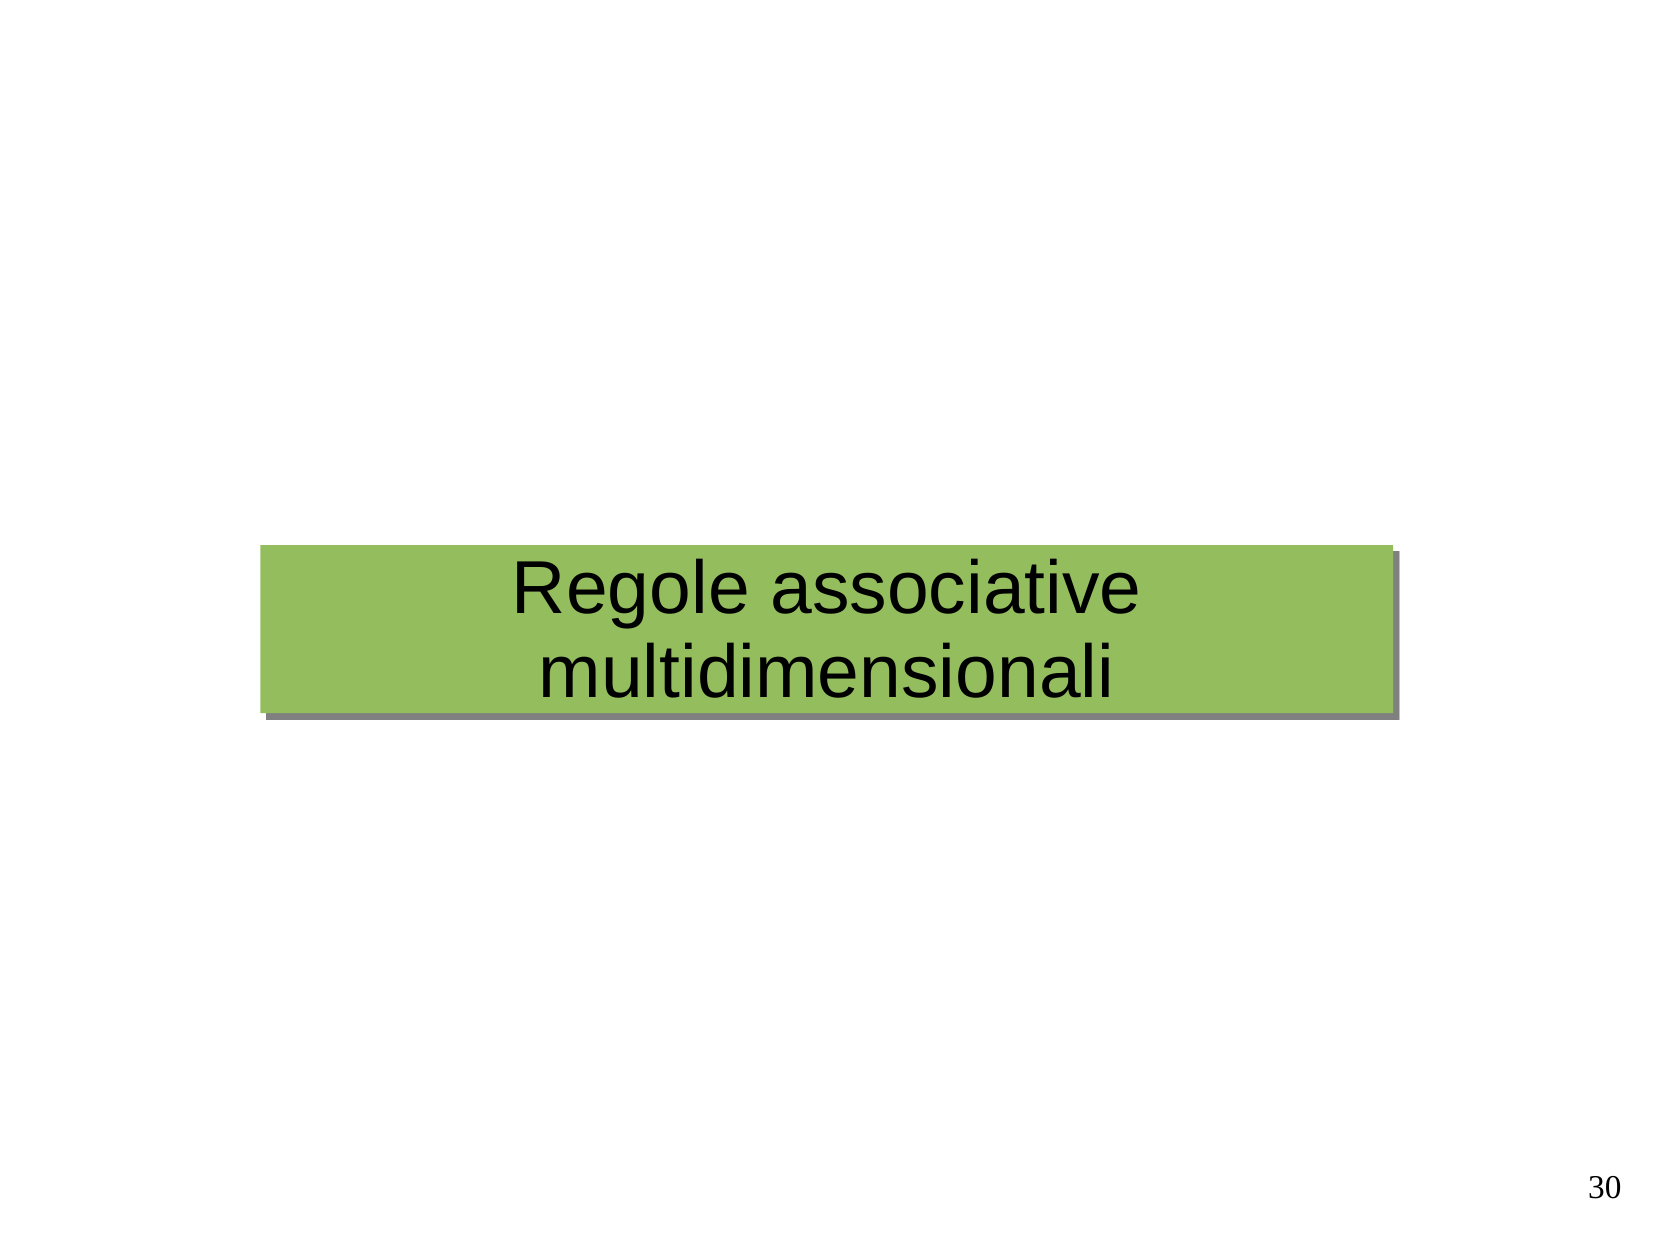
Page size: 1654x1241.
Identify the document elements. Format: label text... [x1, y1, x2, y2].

text_box Regole associative multidimensionali [260, 545, 1394, 714]
